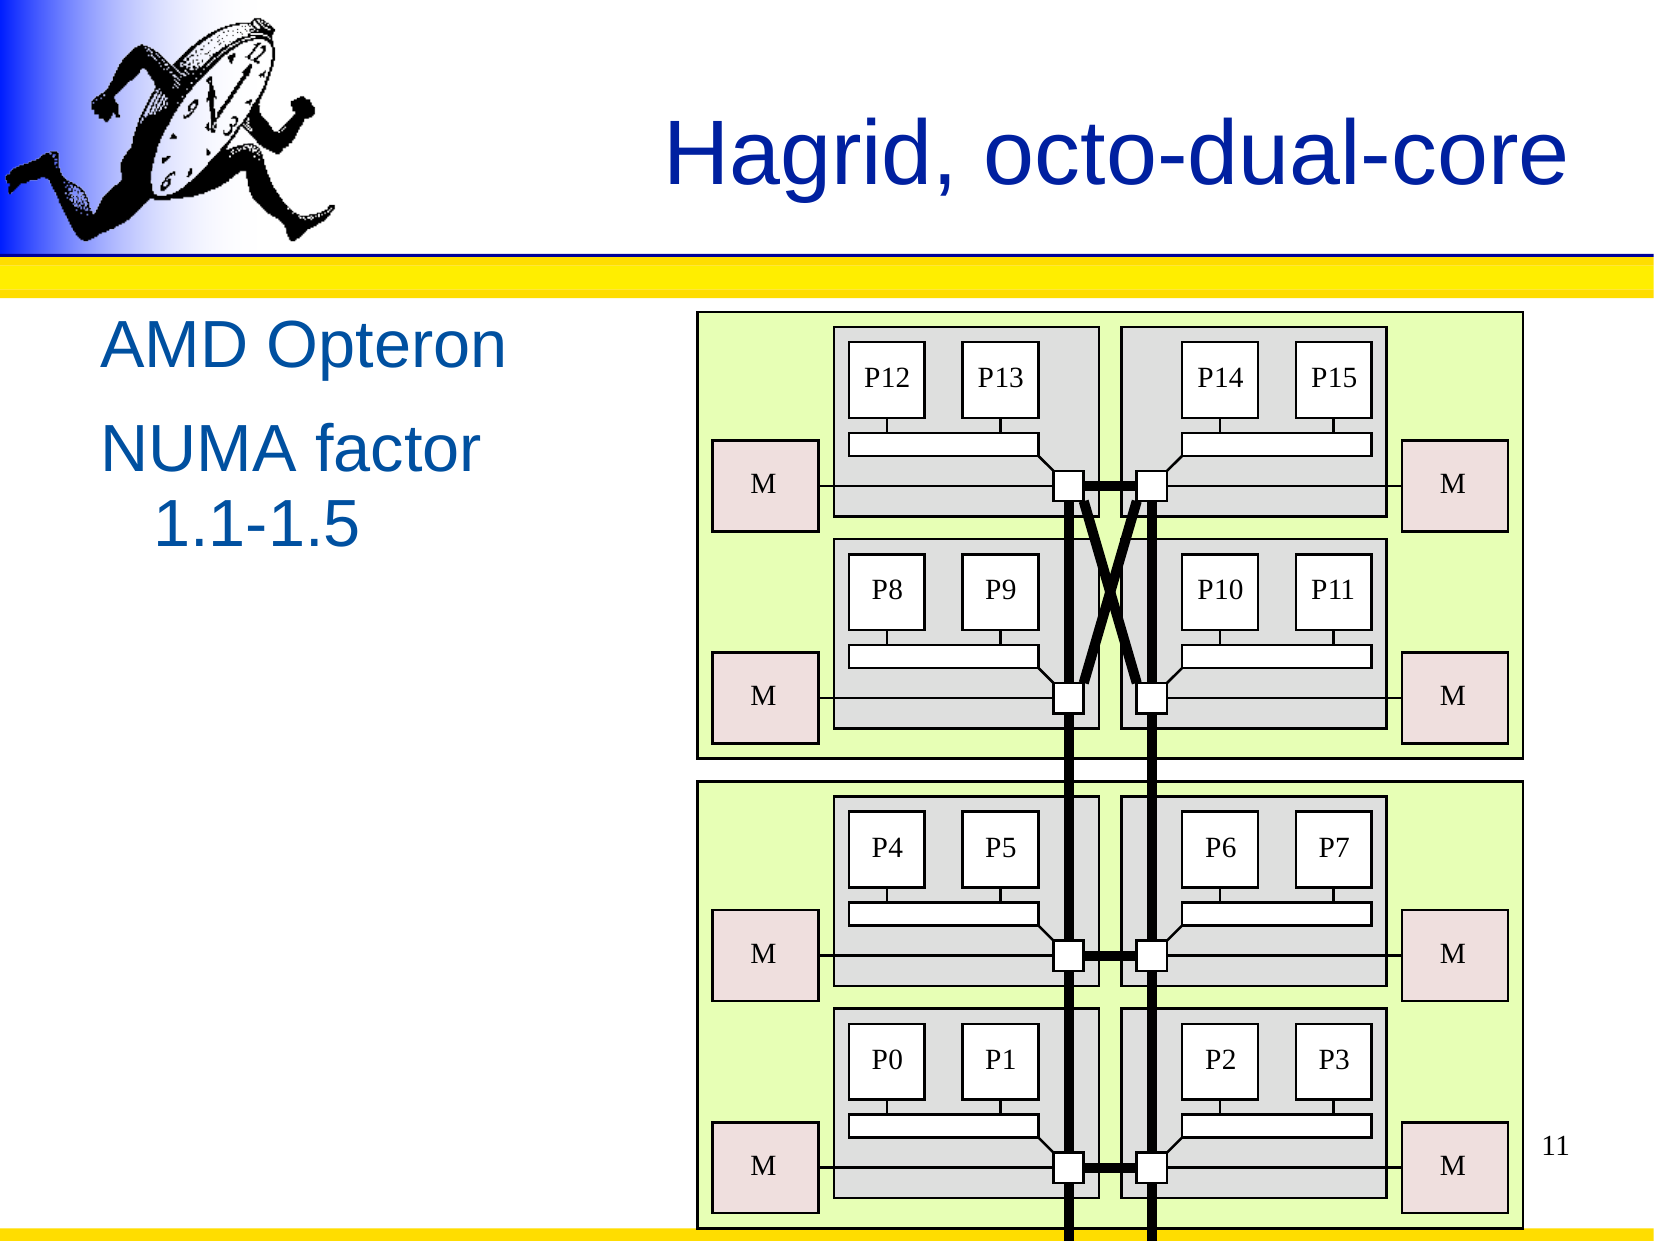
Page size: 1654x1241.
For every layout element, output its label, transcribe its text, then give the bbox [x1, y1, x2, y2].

title Hagrid, octo-dual-core [372, 49, 1571, 257]
picture [4, 9, 343, 253]
list AMD Opteron NUMA factor 1.1-1.5 [82, 307, 603, 1111]
picture [687, 301, 1534, 1241]
